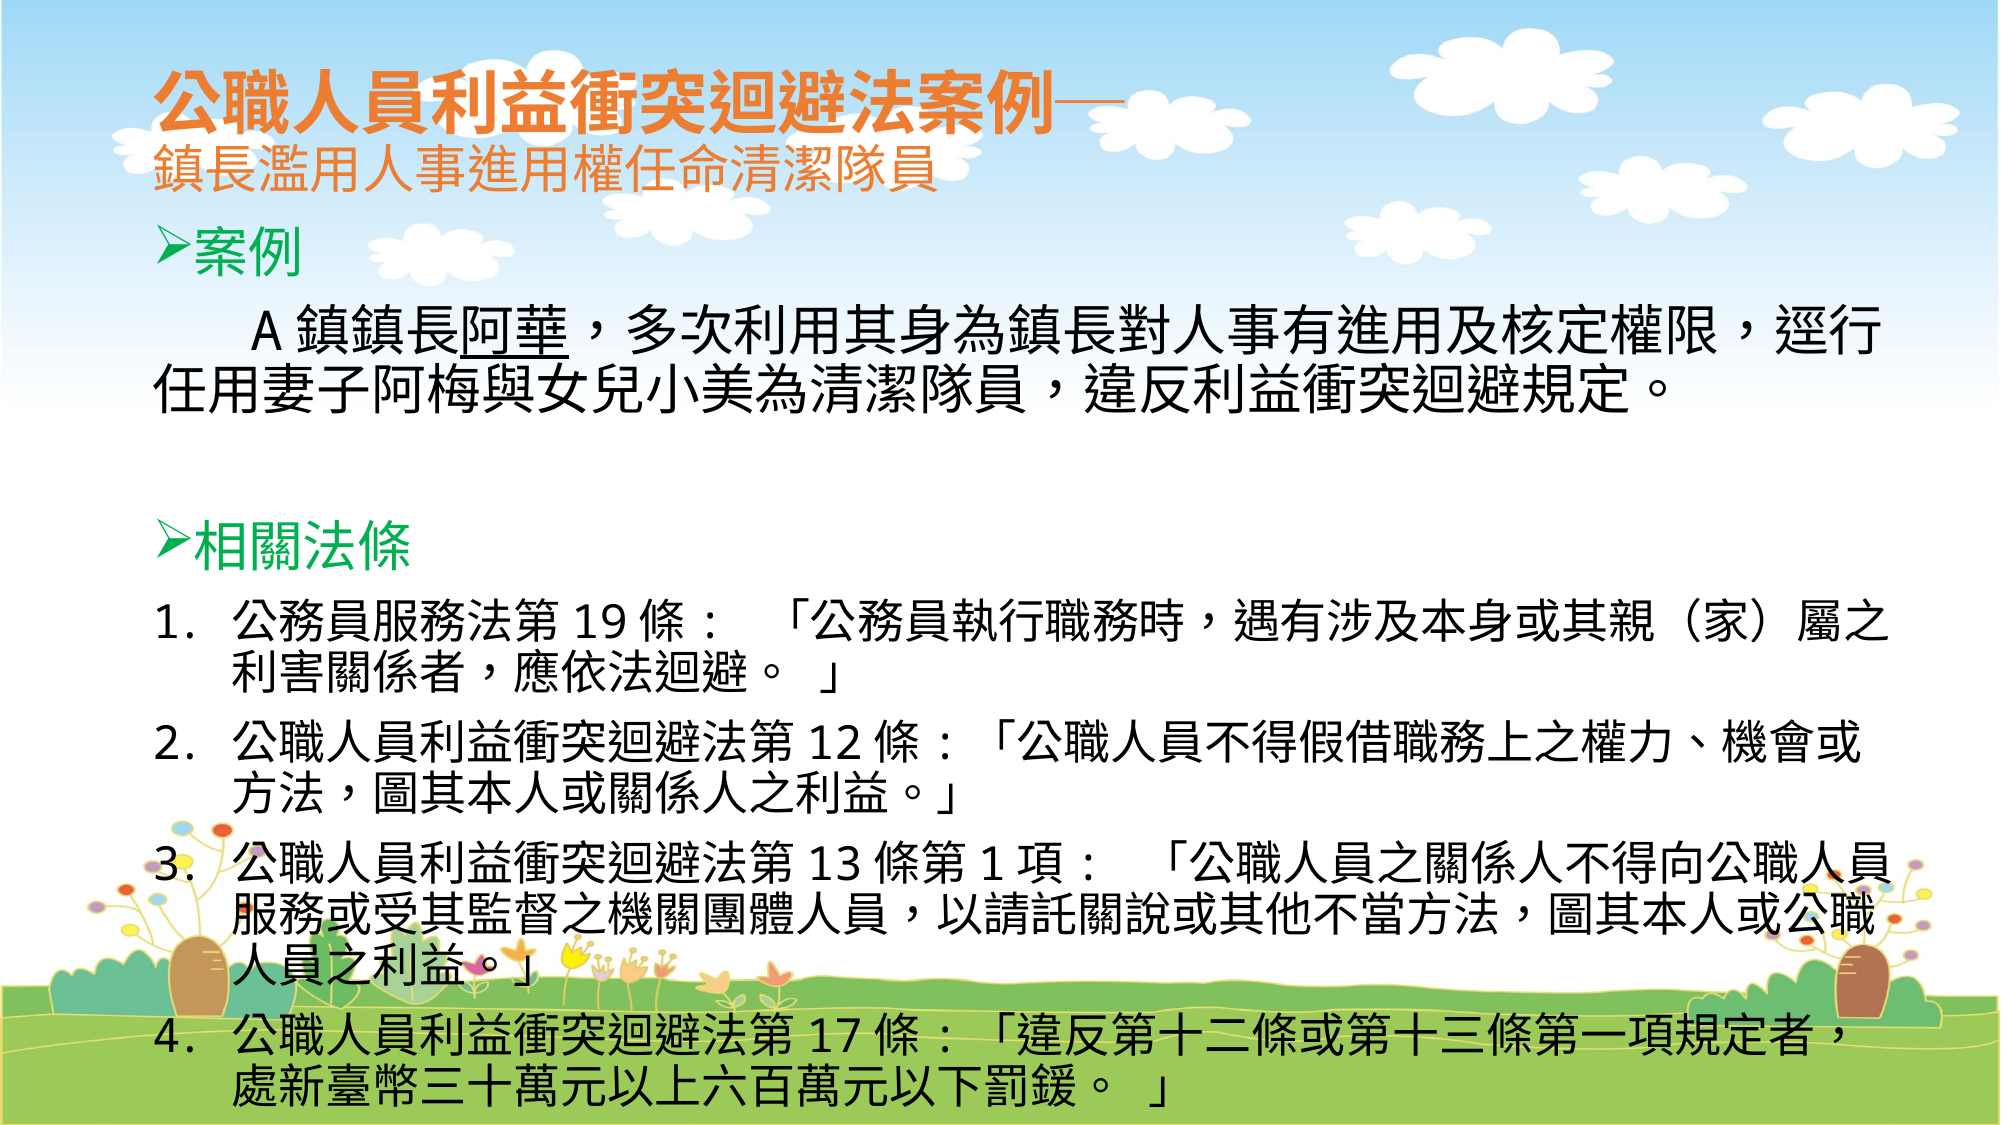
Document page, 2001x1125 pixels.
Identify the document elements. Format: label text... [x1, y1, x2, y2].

list 案例 A鎮鎮長阿華，多次利用其身為鎮長對人事有進用及核定權限，逕行任用妻子阿梅與女兒小美為清潔隊員，違反利益衝突迴避規定。 相關法條 公務員服務法第19條: 「公務員執行職務時，遇有涉及本身或其親（家）屬之利害關係者，應依法迴避。 」 公職人員利益衝突迴避法第12條:「公職人員不得假借職務上之權力、機會或方法，圖其本人或關係人之利益。」 公職人員利益衝突迴避法第13條第1項: 「公職人員之關係人不得向公職人員服務或受其監督之機關團體人員，以請託關說或其他不當方法，圖其本人或公職人員之利益。」 公職人員利益衝突迴避法第17條:「違反第十二條或第十三條第一項規定者，處新臺幣三十萬元以上六百萬元以下罰鍰。 」 [137, 217, 1920, 1125]
title 公職人員利益衝突迴避法案例─ 鎮長濫用人事進用權任命清潔隊員 [137, 59, 1863, 217]
picture [0, 0, 2000, 1125]
